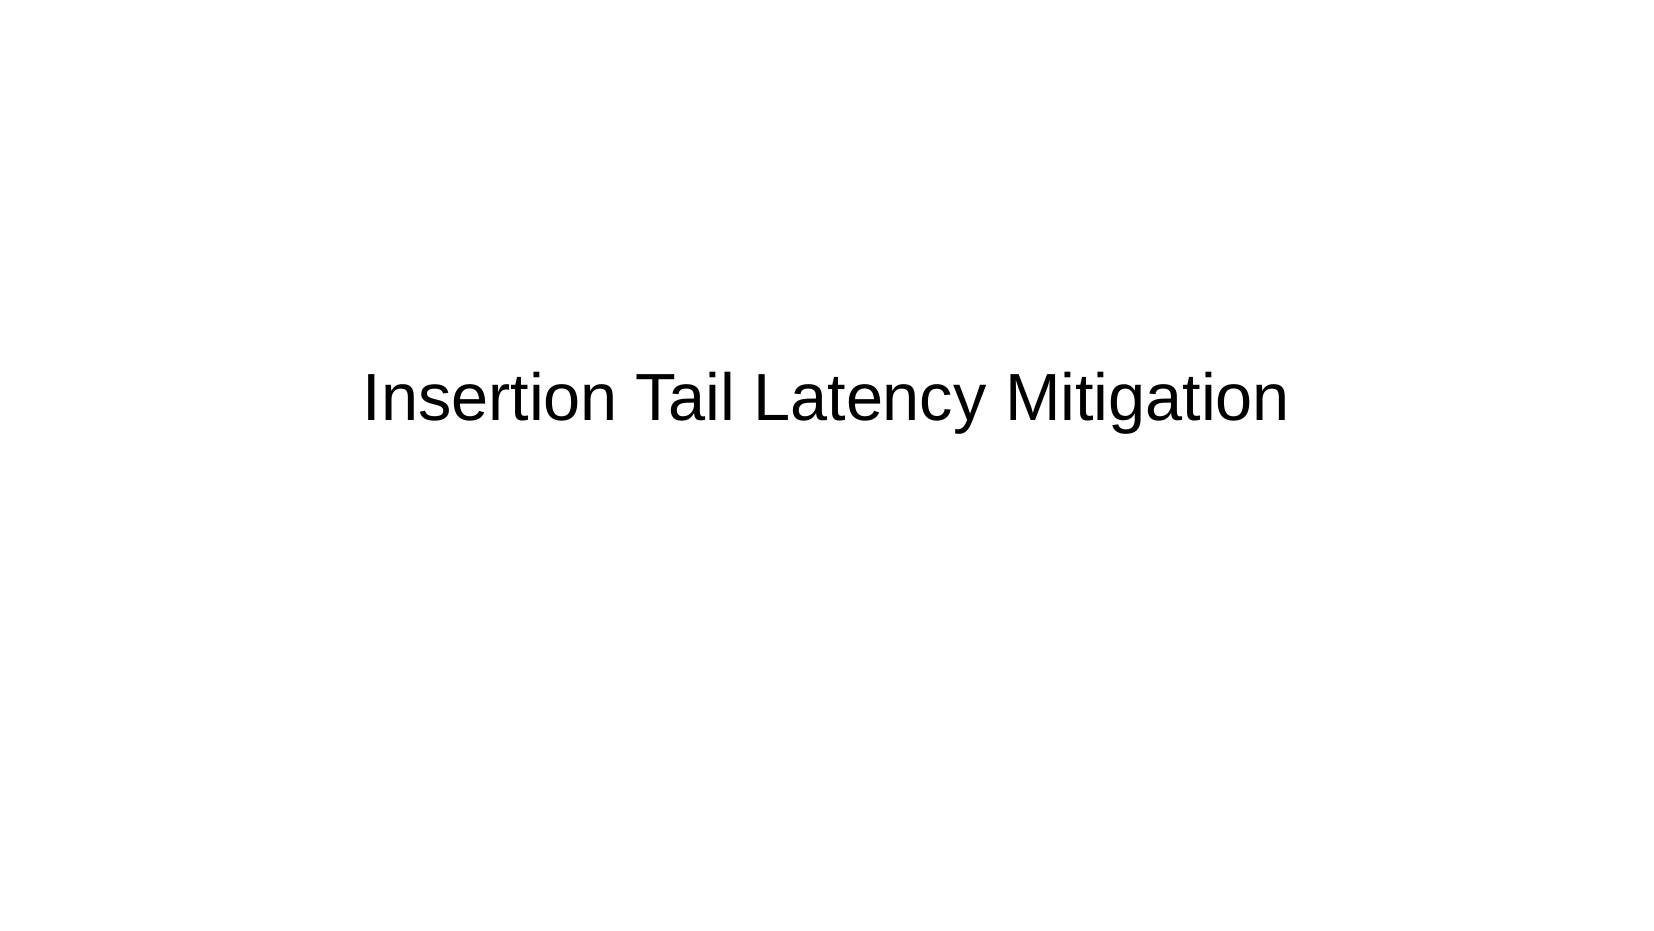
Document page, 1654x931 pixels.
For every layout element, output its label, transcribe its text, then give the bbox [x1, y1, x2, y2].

subtitle Insertion Tail Latency Mitigation [82, 37, 1571, 757]
